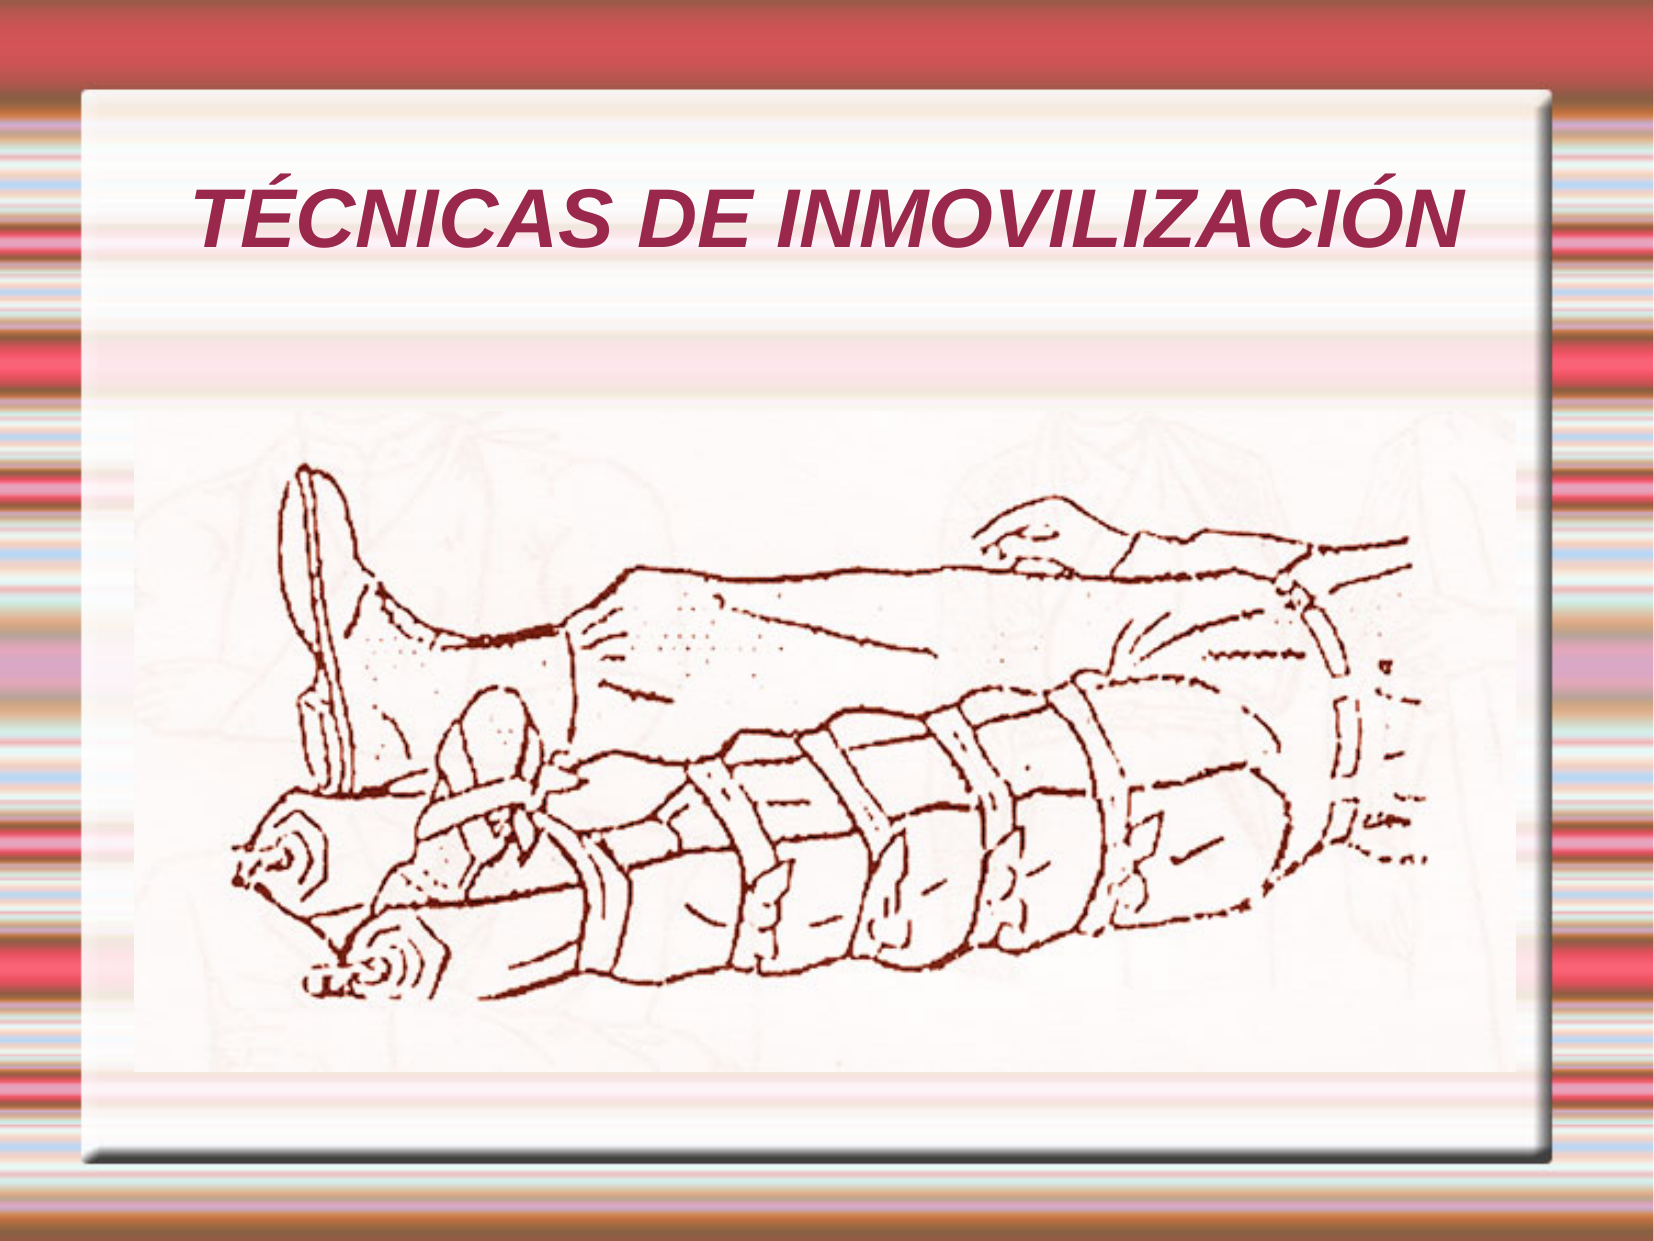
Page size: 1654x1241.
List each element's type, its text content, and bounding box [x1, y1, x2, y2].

title TÉCNICAS DE INMOVILIZACIÓN [121, 114, 1534, 322]
picture [0, 0, 1654, 1241]
